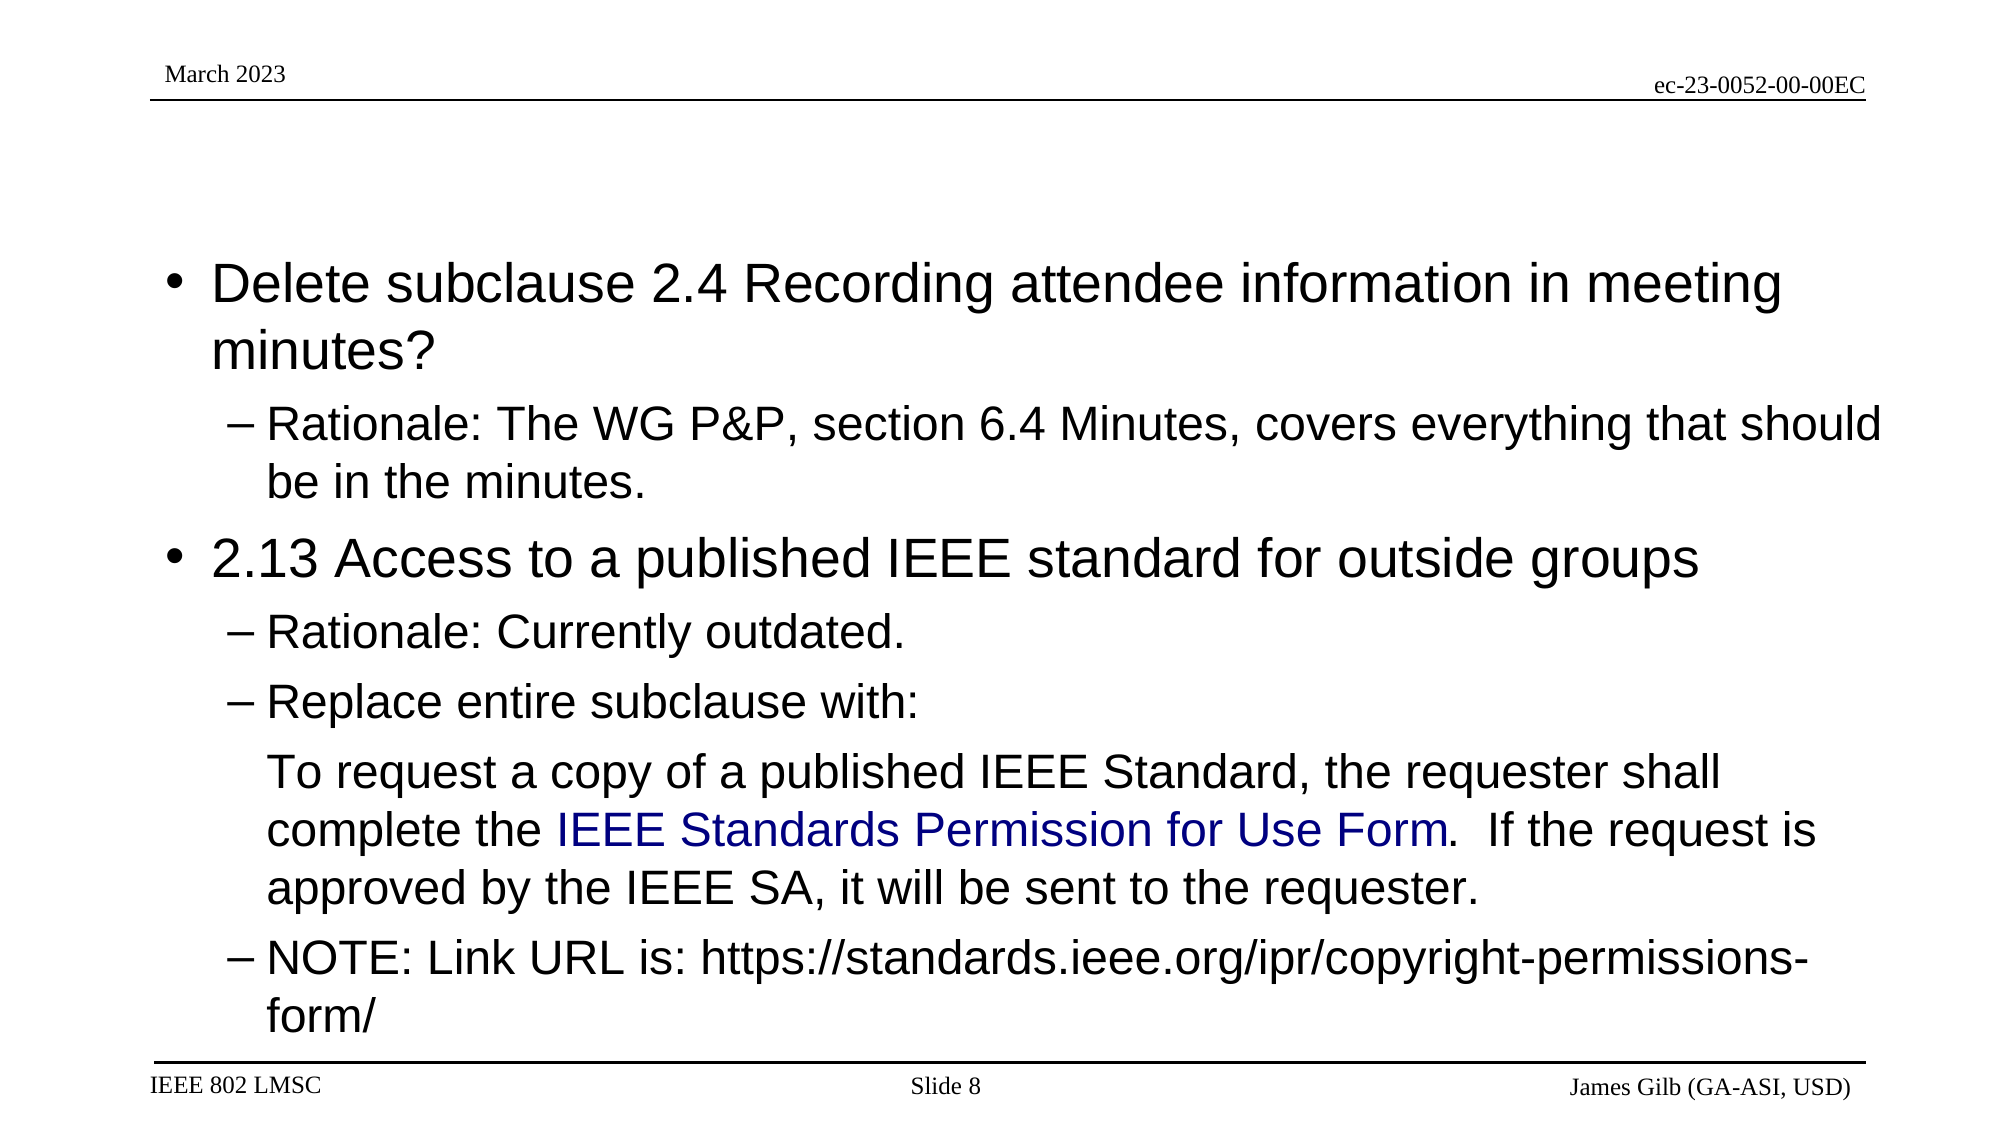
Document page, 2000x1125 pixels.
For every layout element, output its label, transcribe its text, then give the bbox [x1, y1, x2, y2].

list Delete subclause 2.4 Recording attendee information in meeting minutes? Rationale: The WG P&P, section 6.4 Minutes, covers everything that should be in the minutes. 2.13 Access to a published IEEE standard for outside groups Rationale: Currently outdated. Replace entire subclause with: To request a copy of a published IEEE Standard, the requester shall complete the IEEE Standards Permission for Use Form. If the request is approved by the IEEE SA, it will be sent to the requester. NOTE: Link URL is: https://standards.ieee.org/ipr/copyright-permissions-form/ [150, 239, 1900, 1051]
